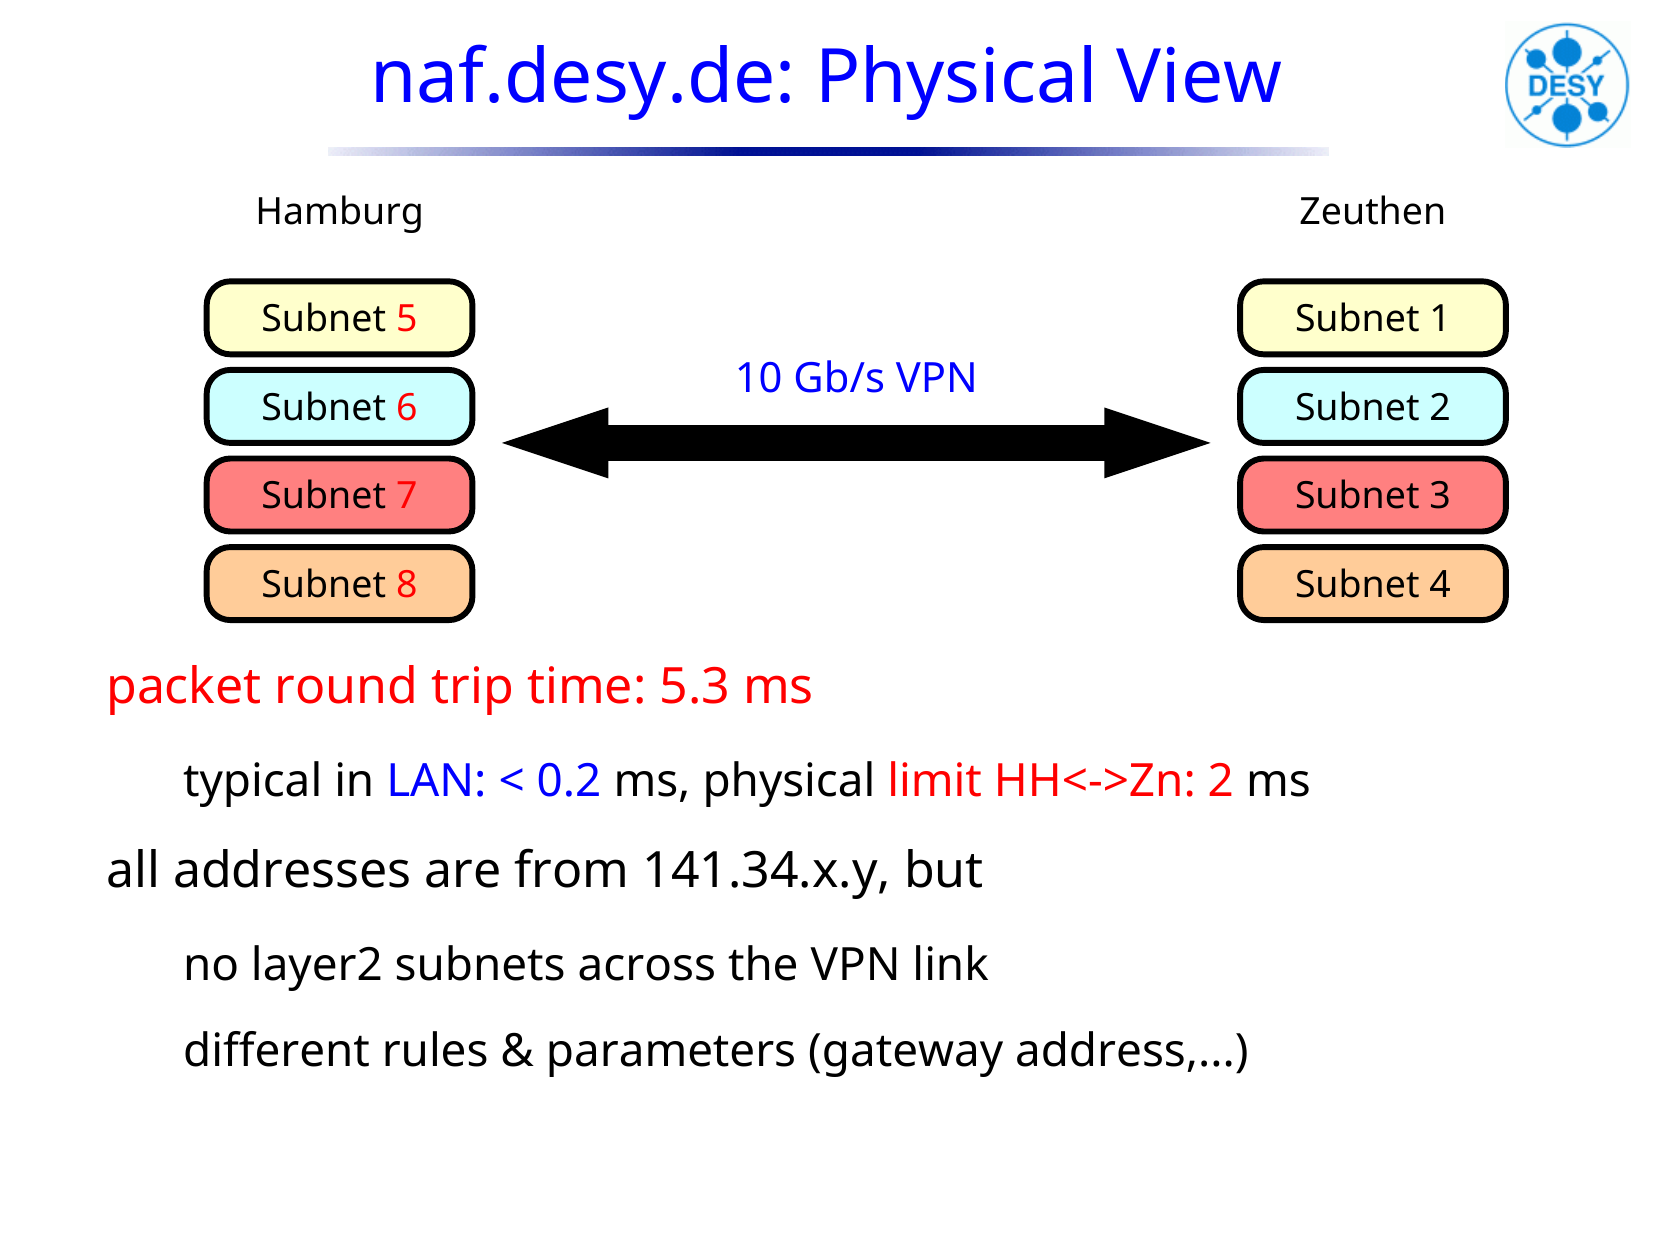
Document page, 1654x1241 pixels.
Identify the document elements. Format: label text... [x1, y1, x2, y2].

text_box 10 Gb/s VPN [708, 340, 1004, 414]
picture [1505, 21, 1631, 148]
text_box Subnet 1 [1240, 281, 1506, 355]
text_box Subnet 4 [1240, 547, 1506, 621]
text_box Zeuthen [1269, 177, 1477, 245]
text_box Hamburg [236, 177, 443, 245]
title naf.desy.de: Physical View [147, 7, 1506, 141]
text_box Subnet 5 [206, 281, 473, 355]
picture [328, 147, 1329, 156]
text_box Subnet 8 [206, 547, 473, 621]
text_box Subnet 6 [206, 369, 473, 443]
text_box Subnet 7 [206, 458, 473, 532]
text_box Subnet 3 [1240, 458, 1506, 532]
text_box Subnet 2 [1240, 369, 1506, 443]
list packet round trip time: 5.3 ms typical in LAN: < 0.2 ms, physical limit HH<->Zn: 2 ms all addresses are from 141.34.x.y, but no layer2 subnets across the VPN link different rules & parameters (gateway address,...) [88, 649, 1577, 1228]
